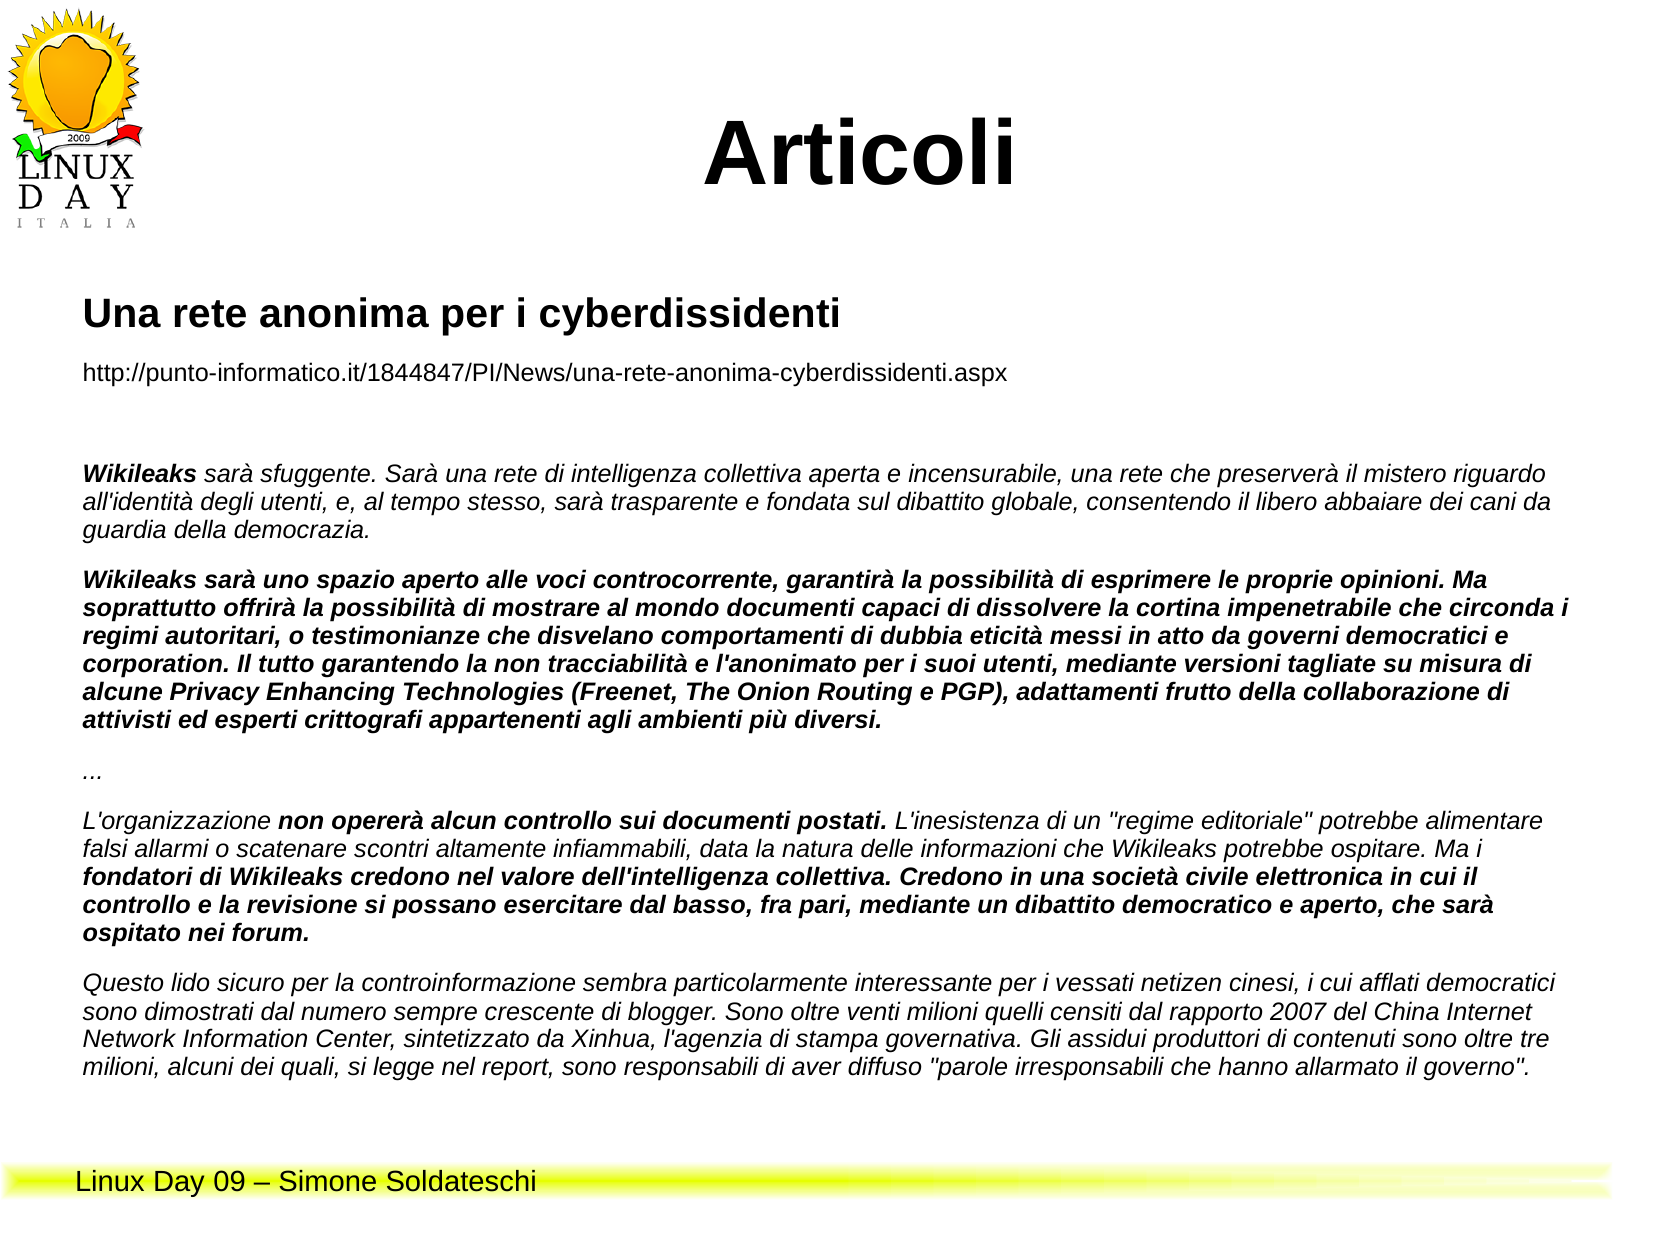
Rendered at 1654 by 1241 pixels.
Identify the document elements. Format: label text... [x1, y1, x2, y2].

title Articoli [150, 56, 1571, 250]
list Una rete anonima per i cyberdissidenti http://punto-informatico.it/1844847/PI/News/una-rete-anonima-cyberdissidenti.aspx Wikileaks sarà sfuggente. Sarà una rete di intelligenza collettiva aperta e incensurabile, una rete che preserverà il mistero riguardo all'identità degli utenti, e, al tempo stesso, sarà trasparente e fondata sul dibattito globale, consentendo il libero abbaiare dei cani da guardia della democrazia. Wikileaks sarà uno spazio aperto alle voci controcorrente, garantirà la possibilità di esprimere le proprie opinioni. Ma soprattutto offrirà la possibilità di mostrare al mondo documenti capaci di dissolvere la cortina impenetrabile che circonda i regimi autoritari, o testimonianze che disvelano comportamenti di dubbia eticità messi in atto da governi democratici e corporation. Il tutto garantendo la non tracciabilità e l'anonimato per i suoi utenti, mediante versioni tagliate su misura di alcune Privacy Enhancing Technologies (Freenet, The Onion Routing e PGP), adattamenti frutto della collaborazione di attivisti ed esperti crittografi appartenenti agli ambienti più diversi. ... L'organizzazione non opererà alcun controllo sui documenti postati. L'inesistenza di un "regime editoriale" potrebbe alimentare falsi allarmi o scatenare scontri altamente infiammabili, data la natura delle informazioni che Wikileaks potrebbe ospitare. Ma i fondatori di Wikileaks credono nel valore dell'intelligenza collettiva. Credono in una società civile elettronica in cui il controllo e la revisione si possano esercitare dal basso, fra pari, mediante un dibattito democratico e aperto, che sarà ospitato nei forum. Questo lido sicuro per la controinformazione sembra particolarmente interessante per i vessati netizen cinesi, i cui afflati democratici sono dimostrati dal numero sempre crescente di blogger. Sono oltre venti milioni quelli censiti dal rapporto 2007 del China Internet Network Information Center, sintetizzato da Xinhua, l'agenzia di stampa governativa. Gli assidui produttori di contenuti sono oltre tre milioni, alcuni dei quali, si legge nel report, sono responsabili di aver diffuso "parole irresponsabili che hanno allarmato il governo". [82, 290, 1571, 1109]
picture [0, 0, 151, 235]
